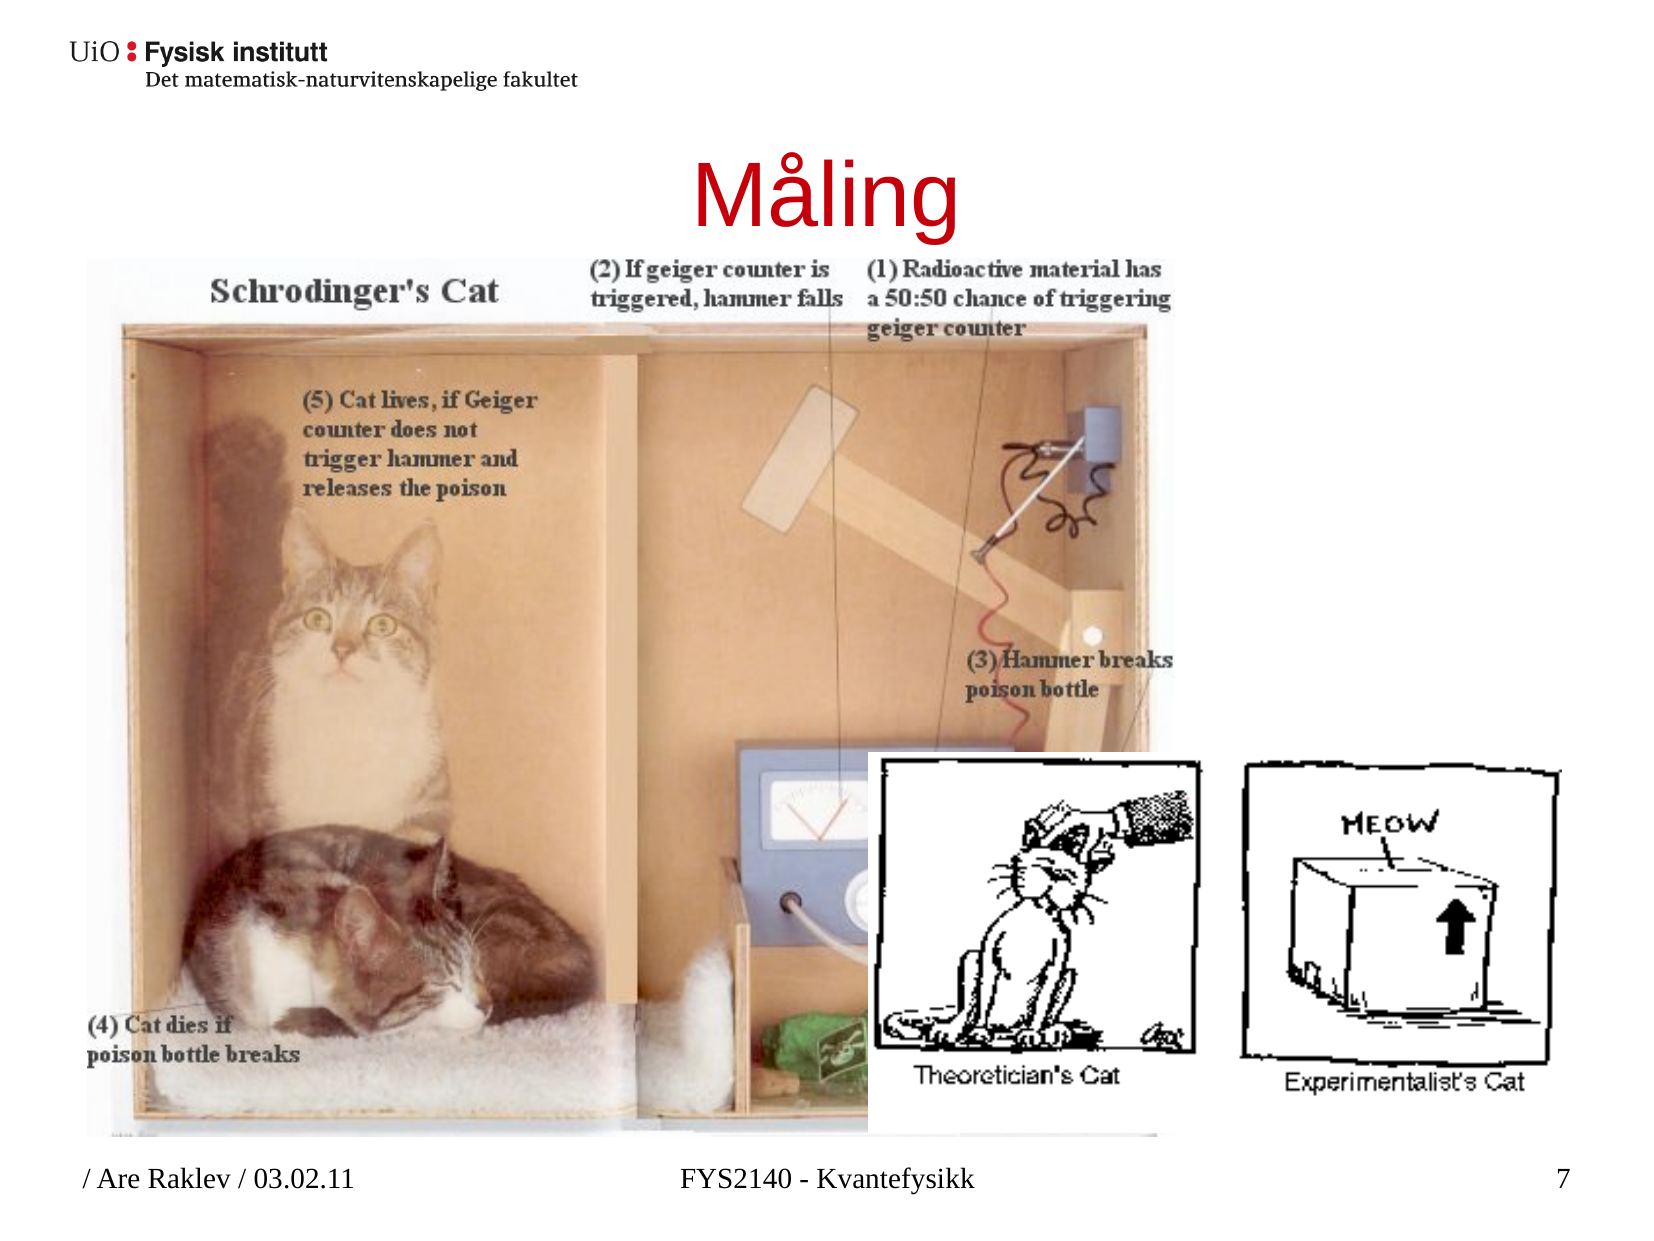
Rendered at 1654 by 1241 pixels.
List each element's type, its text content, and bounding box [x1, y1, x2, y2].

title Måling [82, 90, 1571, 298]
picture [87, 258, 1562, 1137]
picture [68, 37, 581, 93]
